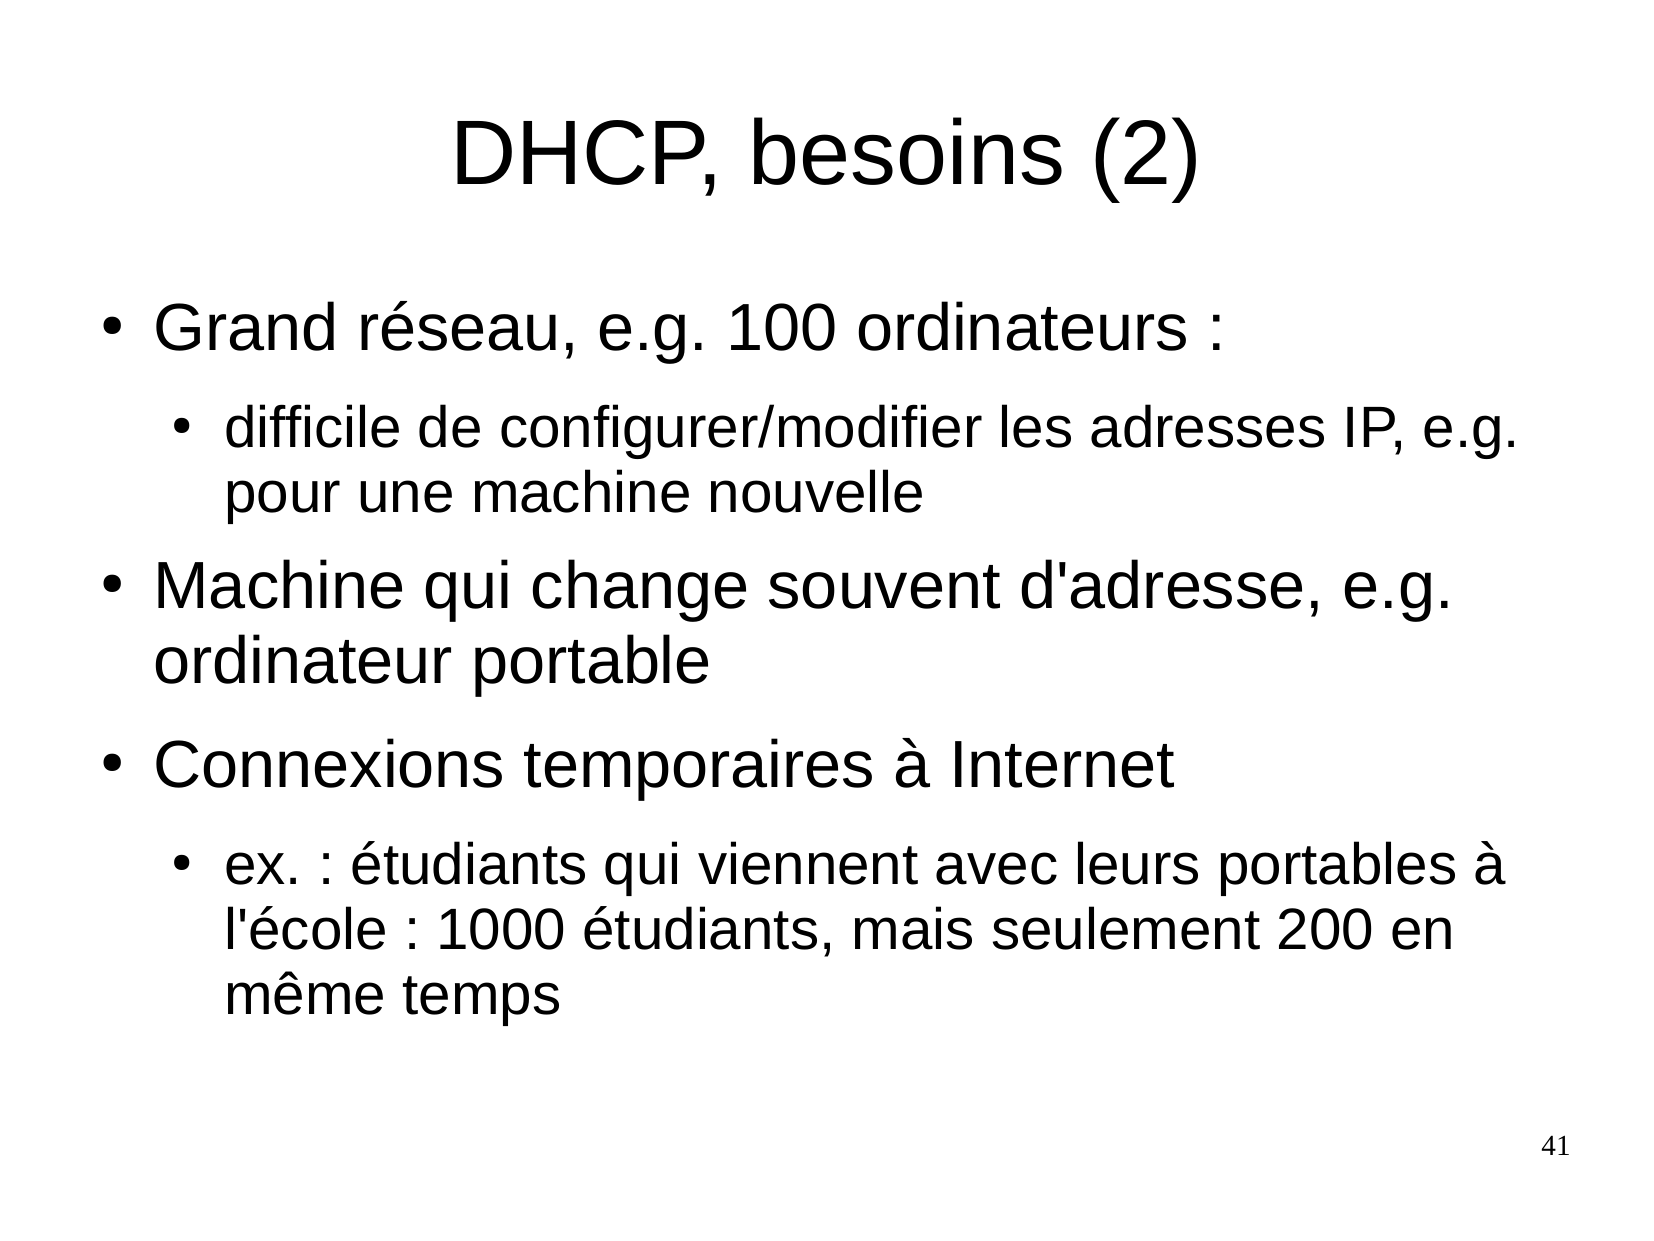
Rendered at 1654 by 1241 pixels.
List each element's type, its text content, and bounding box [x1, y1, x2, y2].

list Grand réseau, e.g. 100 ordinateurs : difficile de configurer/modifier les adresses IP, e.g. pour une machine nouvelle Machine qui change souvent d'adresse, e.g. ordinateur portable Connexions temporaires à Internet ex. : étudiants qui viennent avec leurs portables à l'école : 1000 étudiants, mais seulement 200 en même temps [82, 290, 1571, 1094]
title DHCP, besoins (2) [82, 49, 1571, 257]
